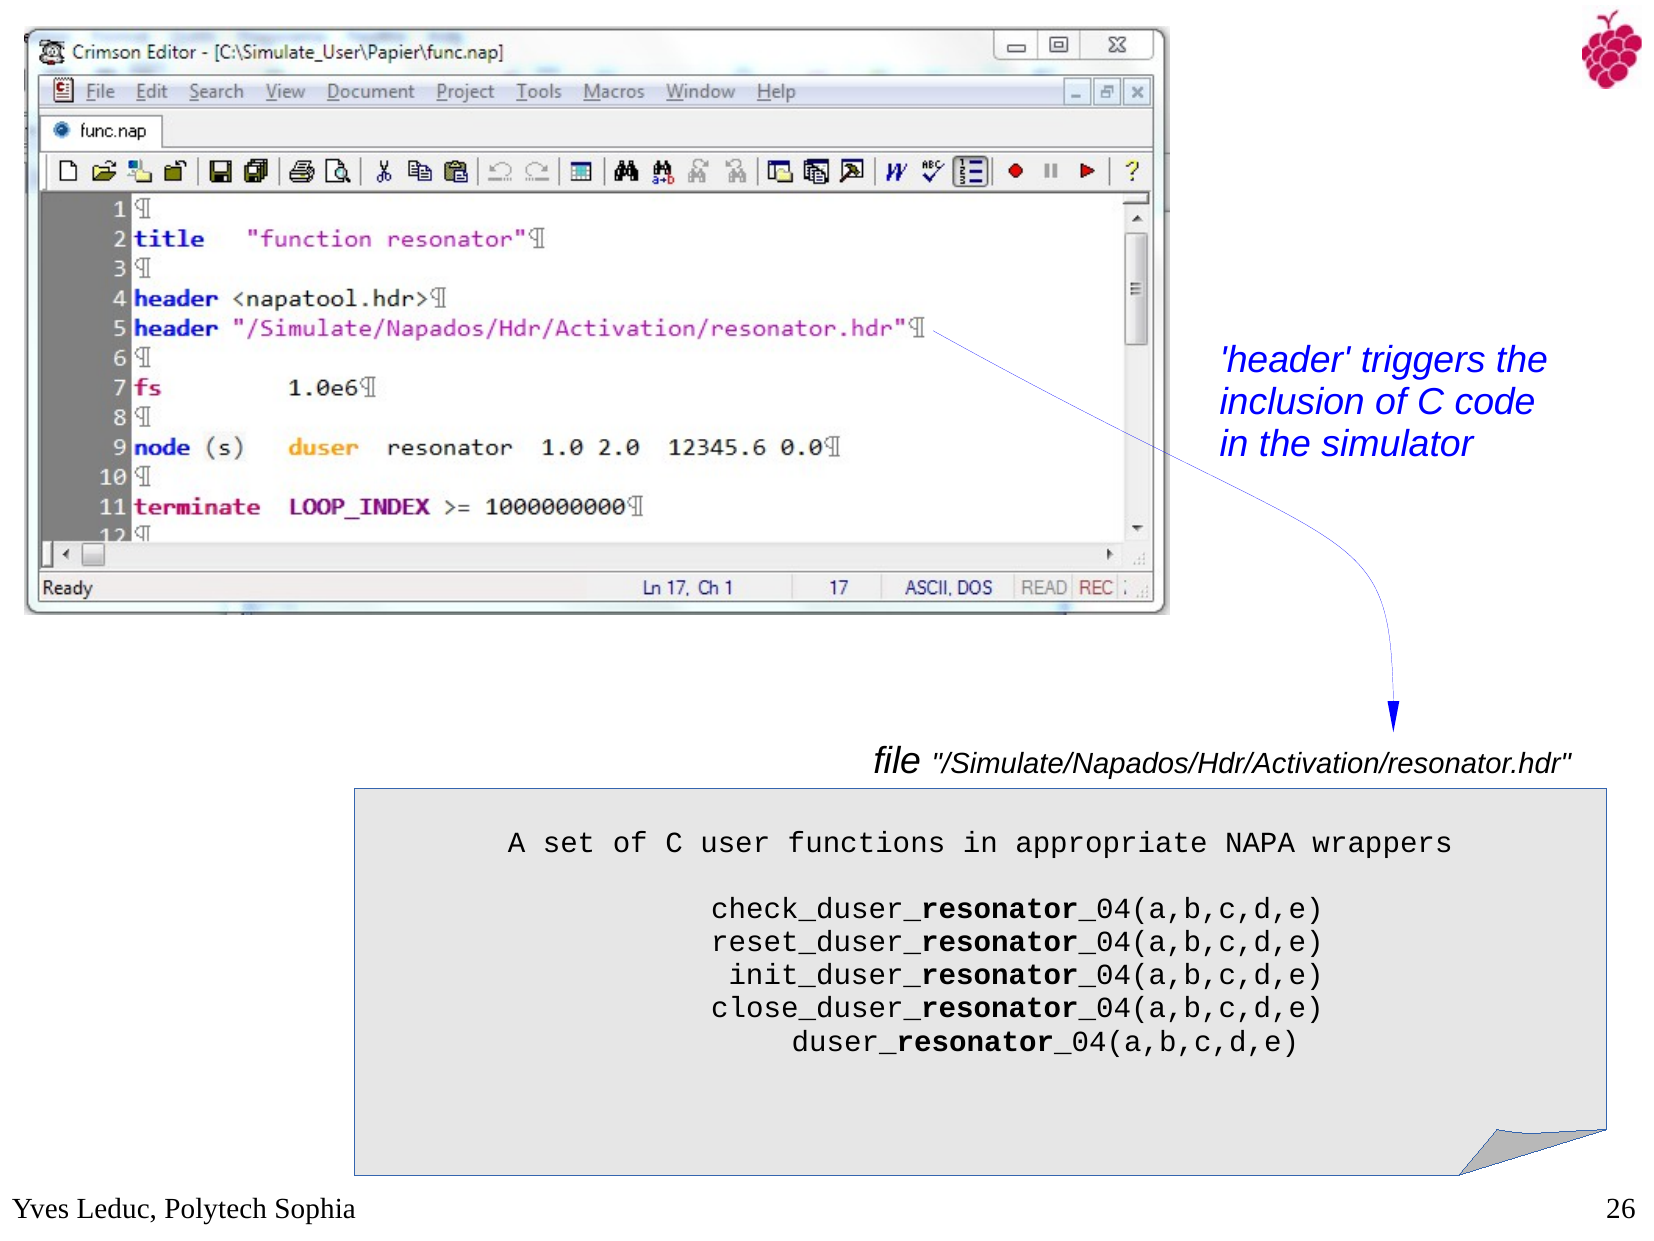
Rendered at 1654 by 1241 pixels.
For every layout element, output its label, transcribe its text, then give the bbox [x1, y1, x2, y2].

text_box A set of C user functions in appropriate NAPA wrappers check_duser_resonator_04(a,b,c,d,e) reset_duser_resonator_04(a,b,c,d,e) init_duser_resonator_04(a,b,c,d,e) close_duser_resonator_04(a,b,c,d,e) duser_resonator_04(a,b,c,d,e) [354, 788, 1607, 1176]
picture [1582, 5, 1642, 89]
text_box file "/Simulate/Napados/Hdr/Activation/resonator.hdr" [858, 732, 1587, 790]
picture [24, 26, 1170, 615]
text_box 'header' triggers the inclusion of C code in the simulator [1204, 330, 1564, 472]
